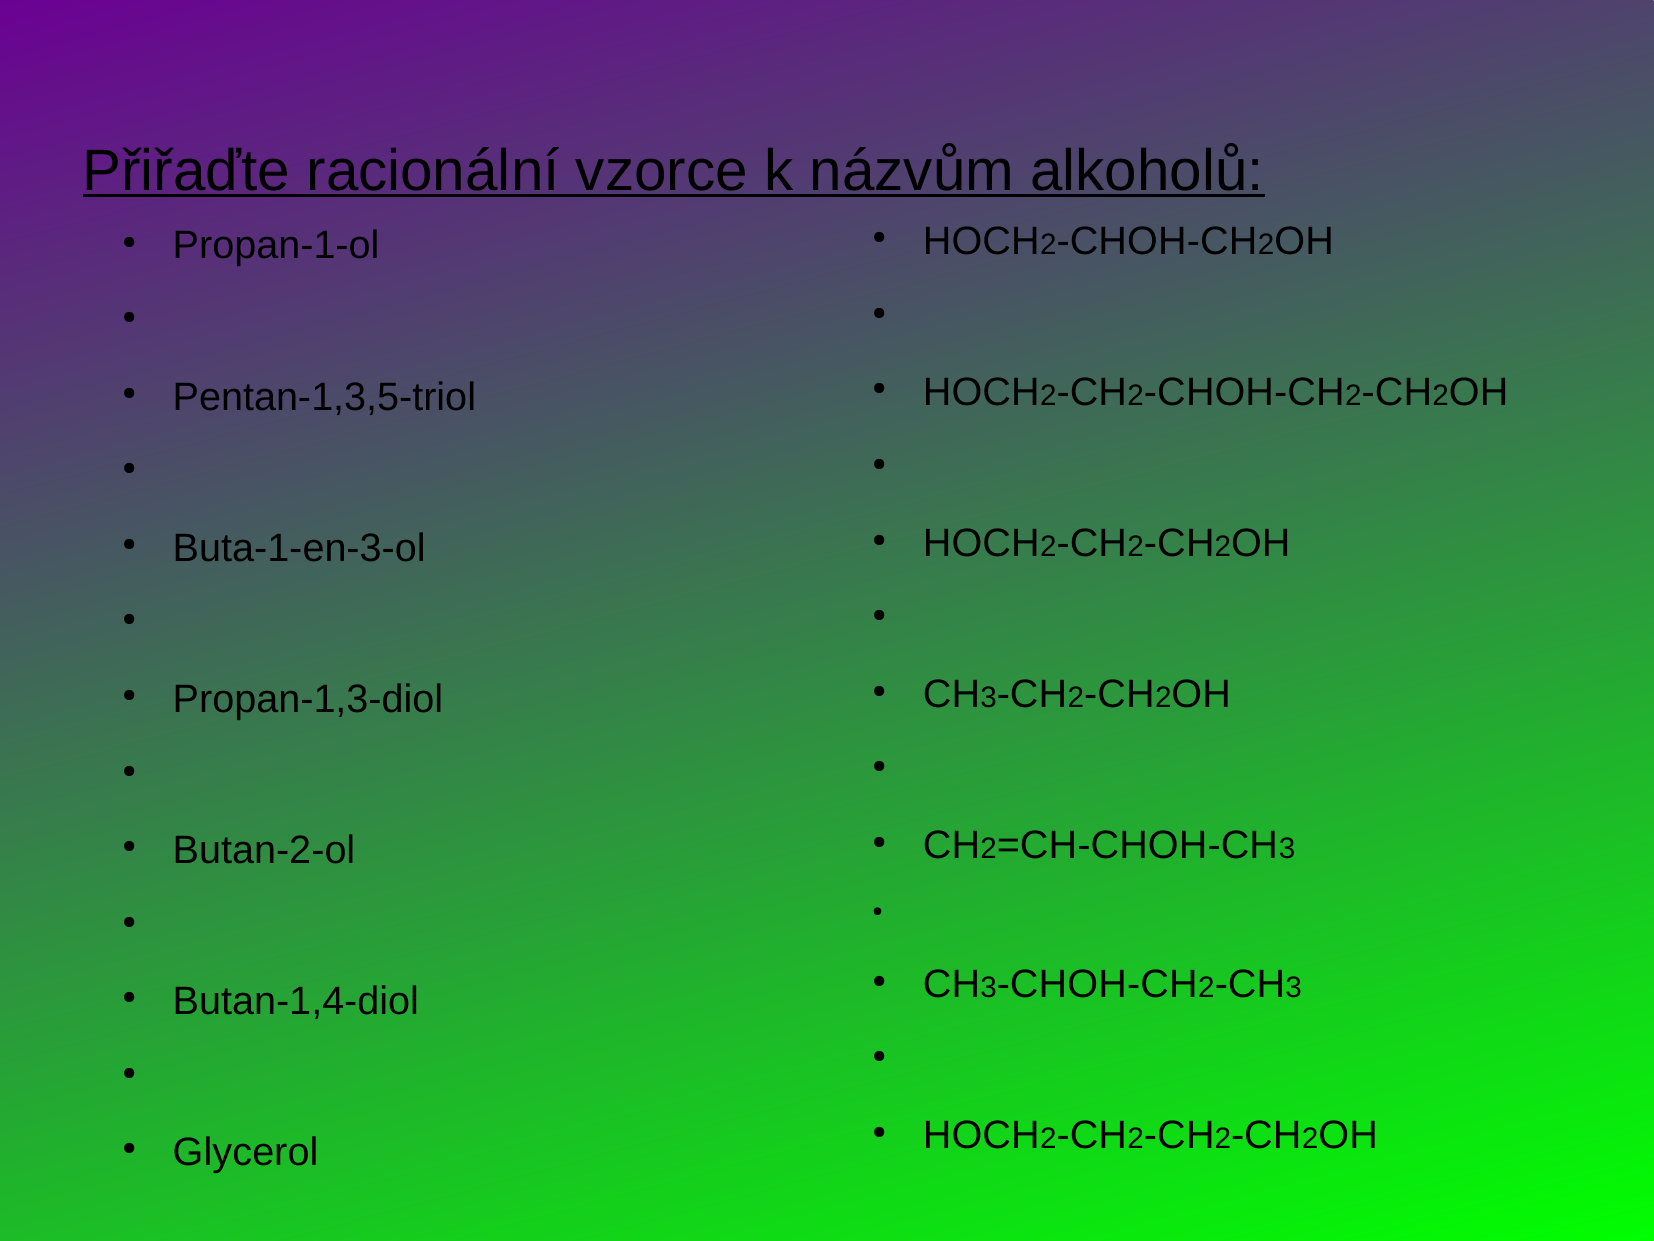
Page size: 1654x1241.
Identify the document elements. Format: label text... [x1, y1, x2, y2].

title Přiřaďte racionální vzorce k názvům alkoholů: [82, 64, 1571, 272]
list HOCH2-CHOH-CH2OH HOCH2-CH2-CHOH-CH2-CH2OH HOCH2-CH2-CH2OH CH3-CH2-CH2OH CH2=CH-CHOH-CH3 CH3-CHOH-CH2-CH3 HOCH2-CH2-CH2-CH2OH [838, 215, 1565, 1165]
list Propan-1-ol Pentan-1,3,5-triol Buta-1-en-3-ol Propan-1,3-diol Butan-2-ol Butan-1,4-diol Glycerol [88, 219, 815, 1182]
